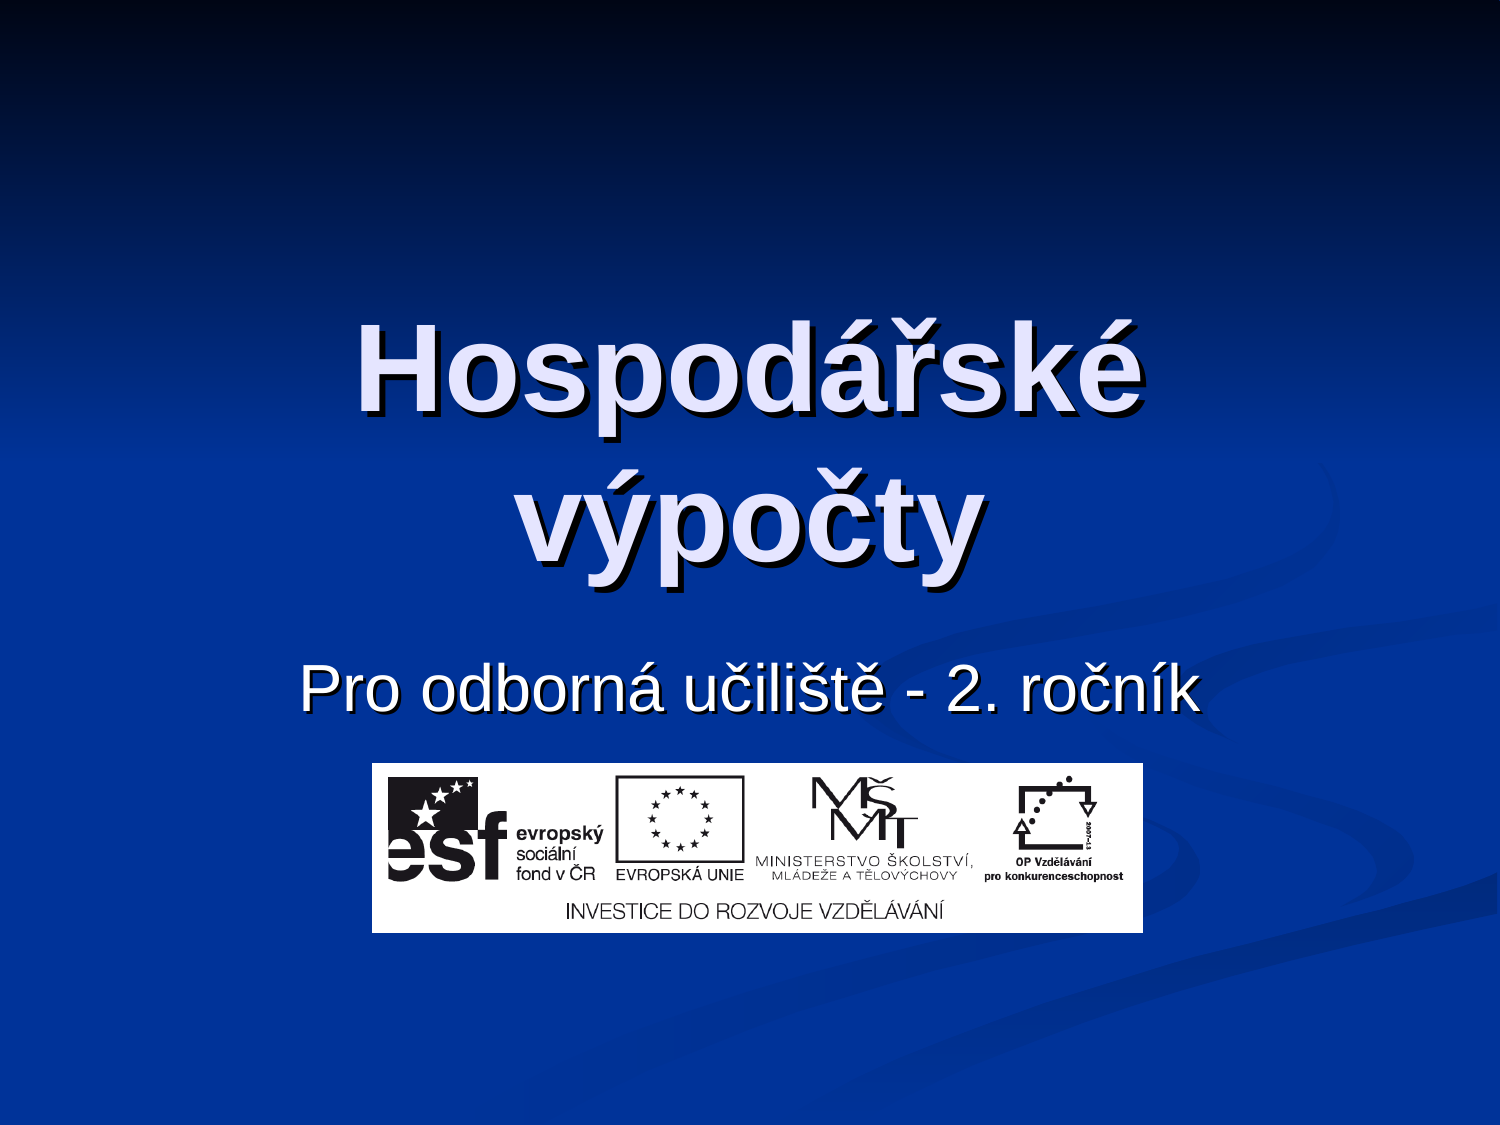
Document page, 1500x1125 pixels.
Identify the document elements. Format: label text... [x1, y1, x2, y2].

subtitle Pro odborná učiliště - 2. ročník [225, 637, 1276, 925]
picture [372, 763, 1143, 933]
title Hospodářské výpočty [112, 278, 1388, 595]
